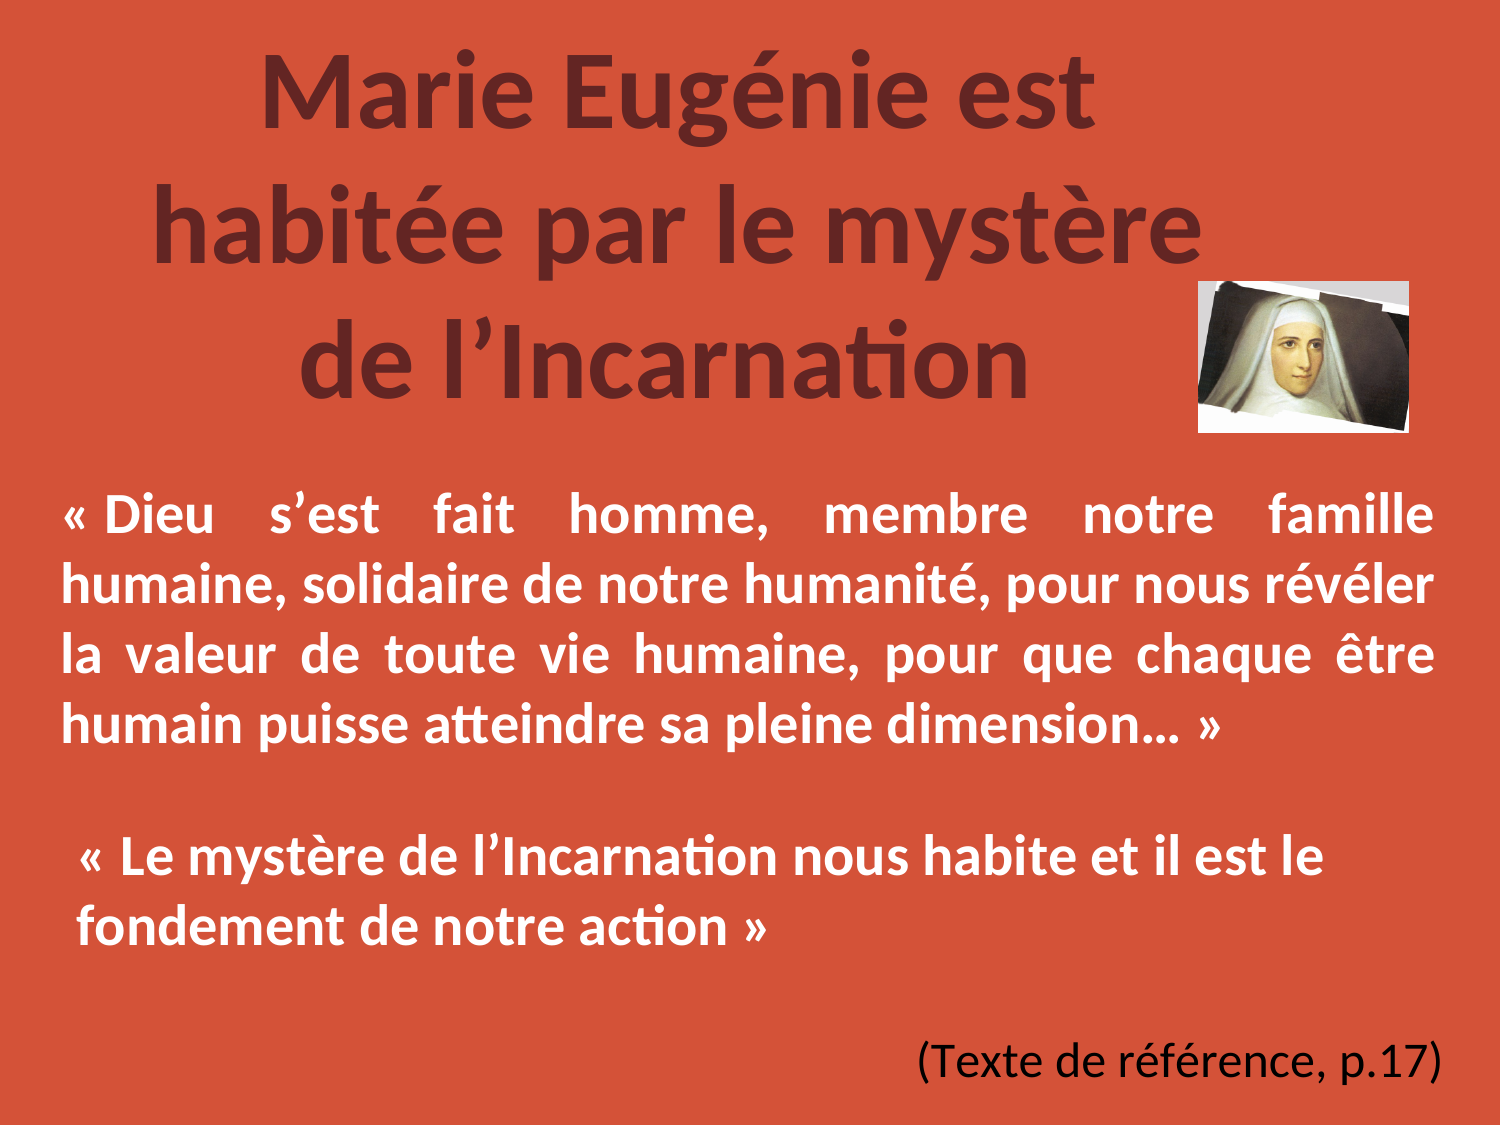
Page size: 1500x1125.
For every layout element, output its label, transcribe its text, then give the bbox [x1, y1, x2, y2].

picture [1198, 281, 1409, 433]
text_box « Dieu s’est fait homme, membre notre famille humaine, solidaire de notre humanité, pour nous révéler la valeur de toute vie humaine, pour que chaque être humain puisse atteindre sa pleine dimension… » [45, 467, 1452, 764]
text_box Marie Eugénie est habitée par le mystère de l’Incarnation [87, 8, 1270, 429]
text_box « Le mystère de l’Incarnation nous habite et il est le fondement de notre action » (Texte de référence, p.17) [61, 809, 1459, 1096]
